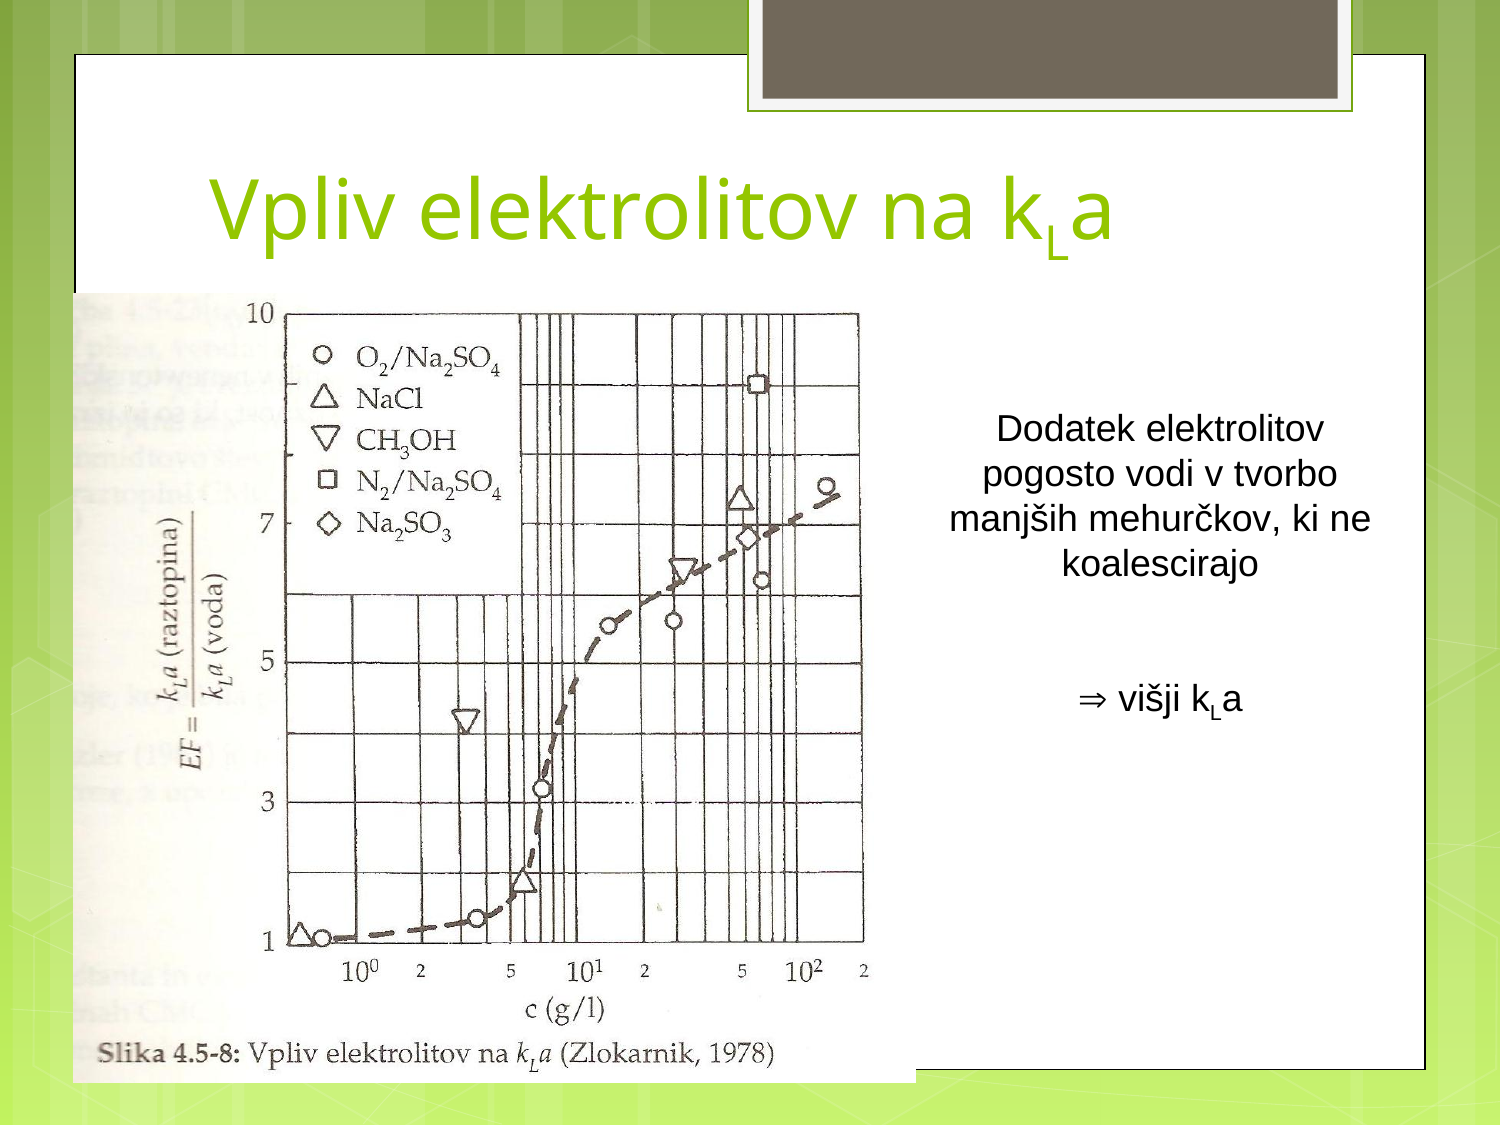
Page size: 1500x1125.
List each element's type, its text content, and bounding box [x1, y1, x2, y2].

text_box Dodatek elektrolitov pogosto vodi v tvorbo manjših mehurčkov, ki ne koalescirajo  višji kLa [915, 395, 1406, 733]
title Vpliv elektrolitov na kLa [194, 90, 1348, 278]
picture [73, 293, 916, 1083]
